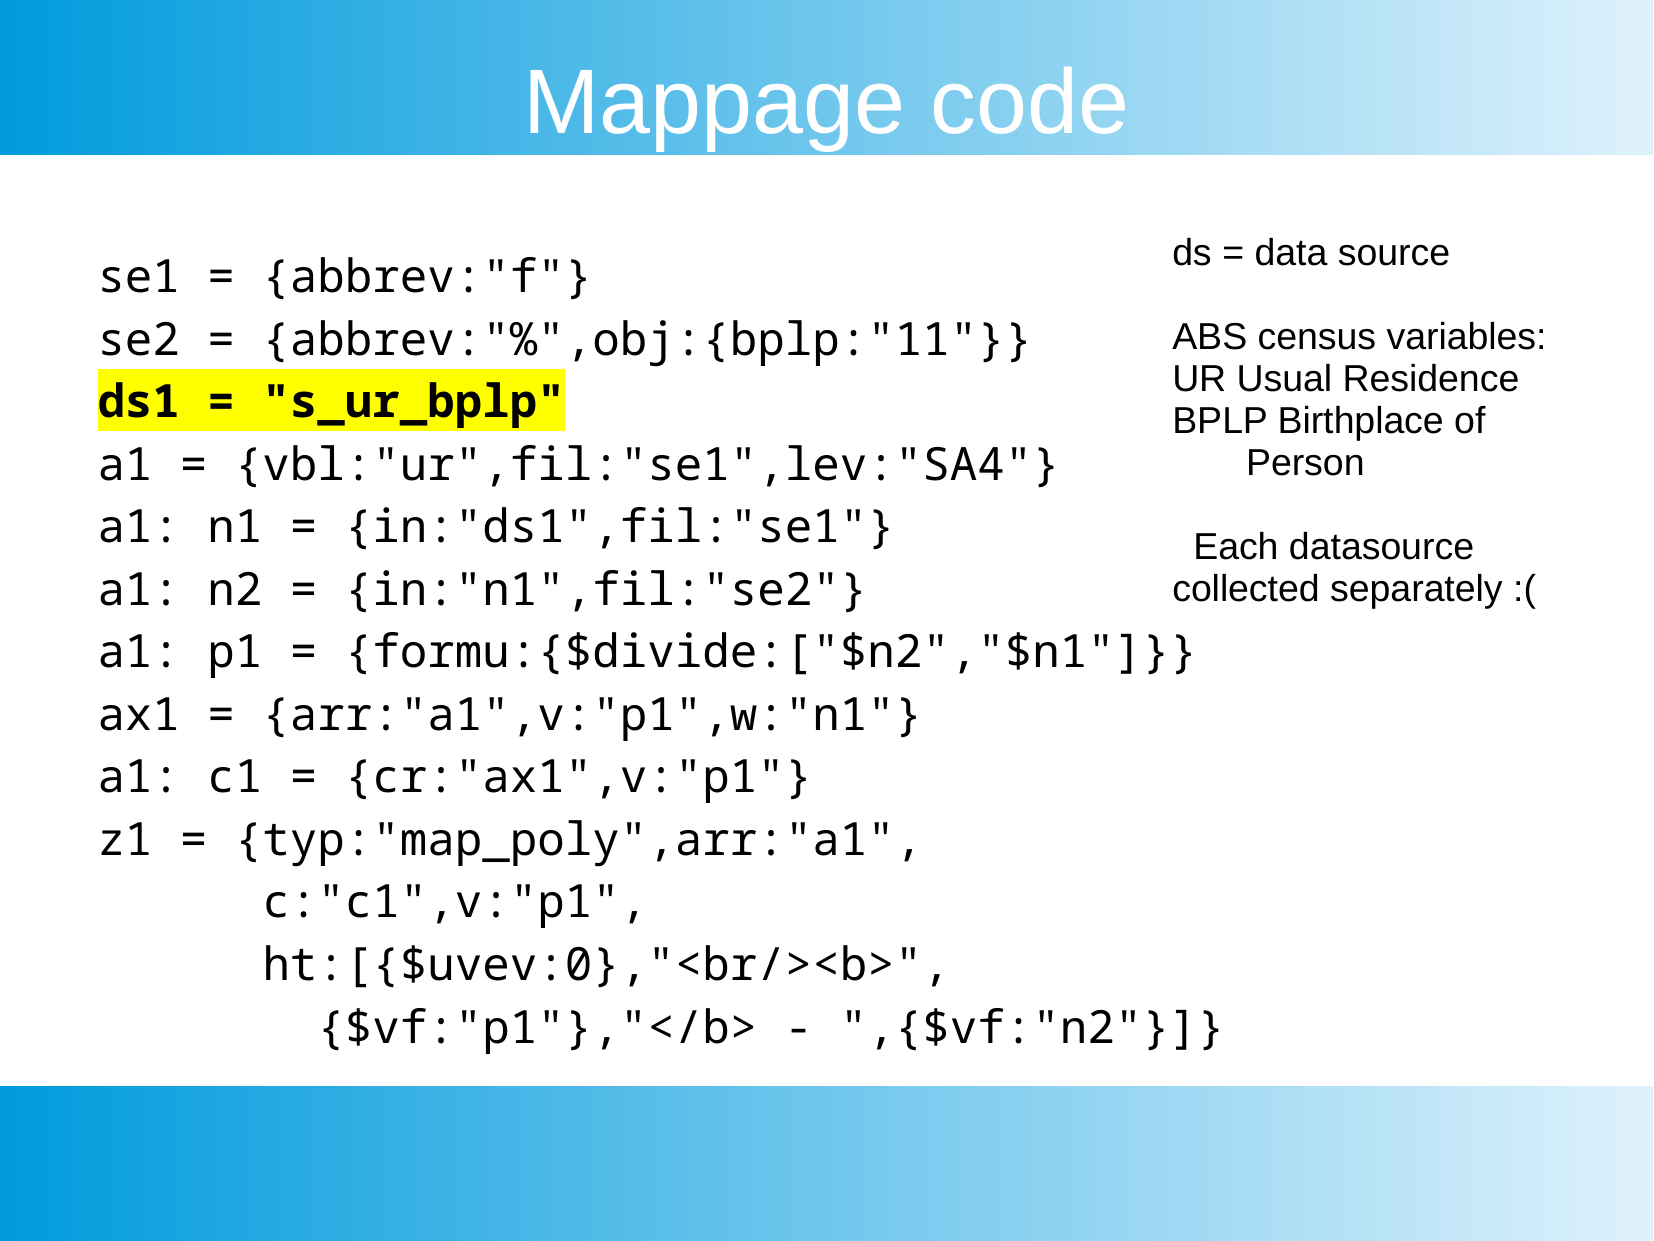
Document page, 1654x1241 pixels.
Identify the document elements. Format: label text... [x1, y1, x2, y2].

text_box se1 = {abbrev:"f"} se2 = {abbrev:"%",obj:{bplp:"11"}} ds1 = "s_ur_bplp" a1 = {vbl:"ur",fil:"se1",lev:"SA4"} a1: n1 = {in:"ds1",fil:"se1"} a1: n2 = {in:"n1",fil:"se2"} a1: p1 = {formu:{$divide:["$n2","$n1"]}} ax1 = {arr:"a1",v:"p1",w:"n1"} a1: c1 = {cr:"ax1",v:"p1"} z1 = {typ:"map_poly",arr:"a1", c:"c1",v:"p1", ht:[{$uvev:0},"<br/><b>", {$vf:"p1"},"</b> - ",{$vf:"n2"}]} [82, 236, 1241, 969]
title Mappage code [82, 49, 1571, 155]
text_box ds = data source ABS census variables: UR Usual Residence BPLP Birthplace of Person Each datasource collected separately :( [1157, 224, 1619, 660]
